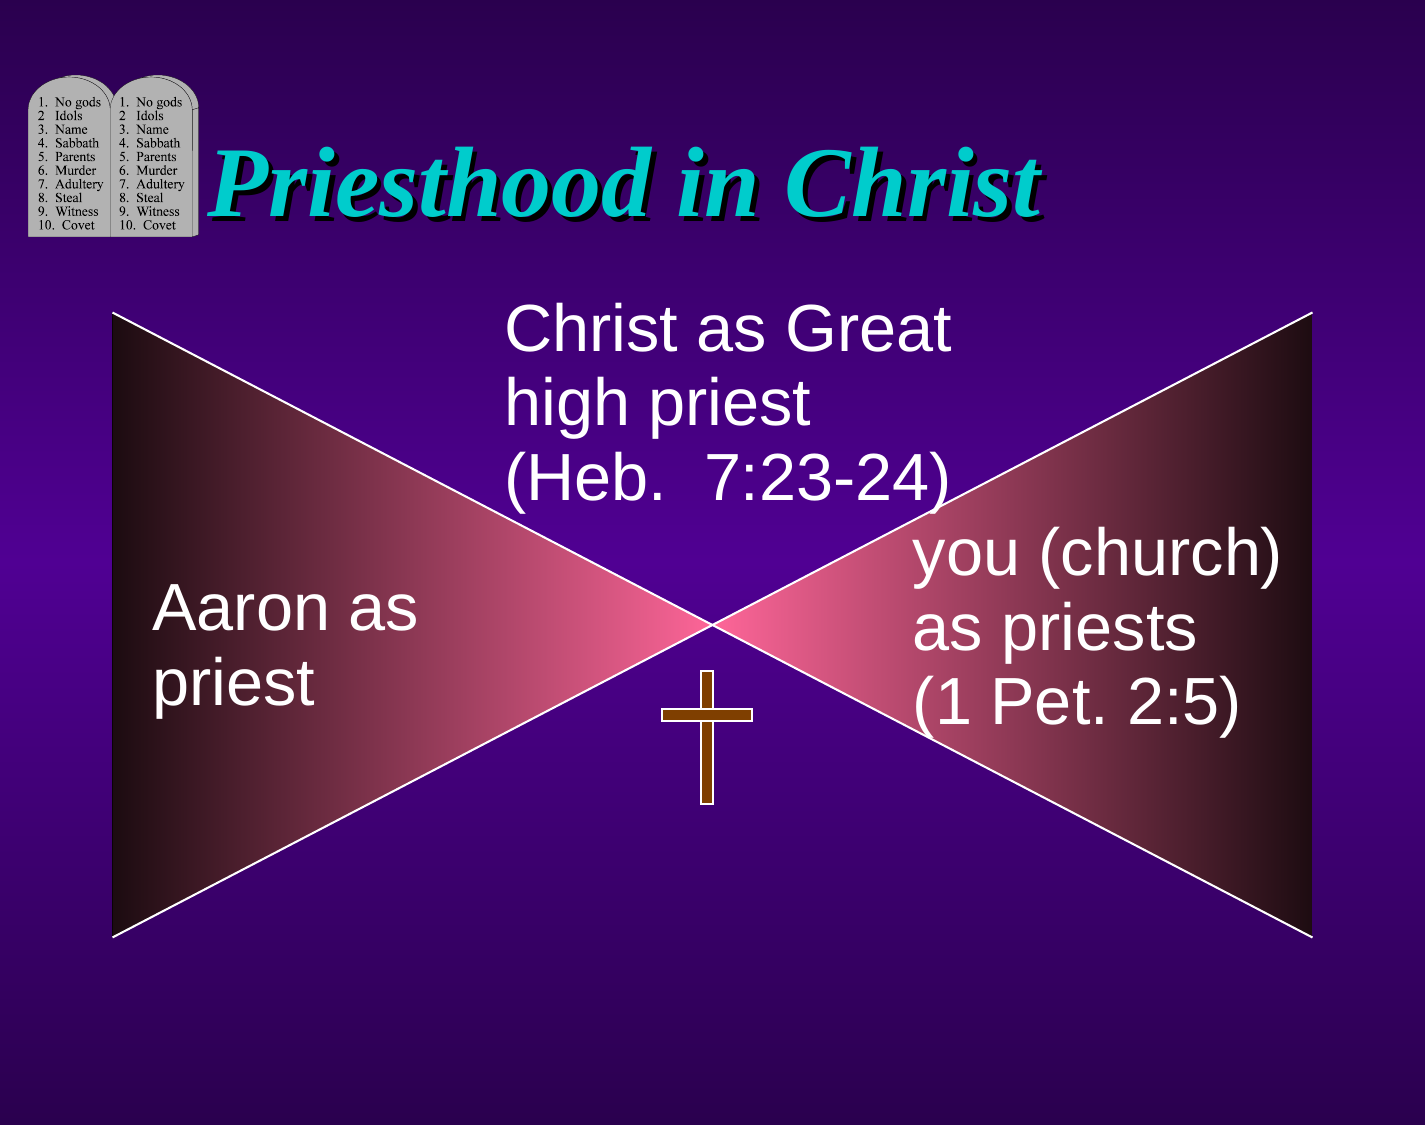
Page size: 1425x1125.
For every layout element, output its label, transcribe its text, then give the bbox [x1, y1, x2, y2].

text_box Aaron as priest [137, 562, 601, 727]
text_box [717, 531, 897, 719]
text_box [601, 569, 708, 681]
text_box [1013, 314, 1313, 507]
text_box [112, 314, 587, 936]
text_box you (church) as priests (1 Pet. 2:5) [897, 507, 1374, 747]
text_box Christ as Great high priest (Heb. 7:23-24) [489, 282, 1013, 523]
text_box [661, 671, 753, 804]
title Priesthood in Christ [193, 64, 1425, 301]
text_box [951, 747, 1313, 936]
